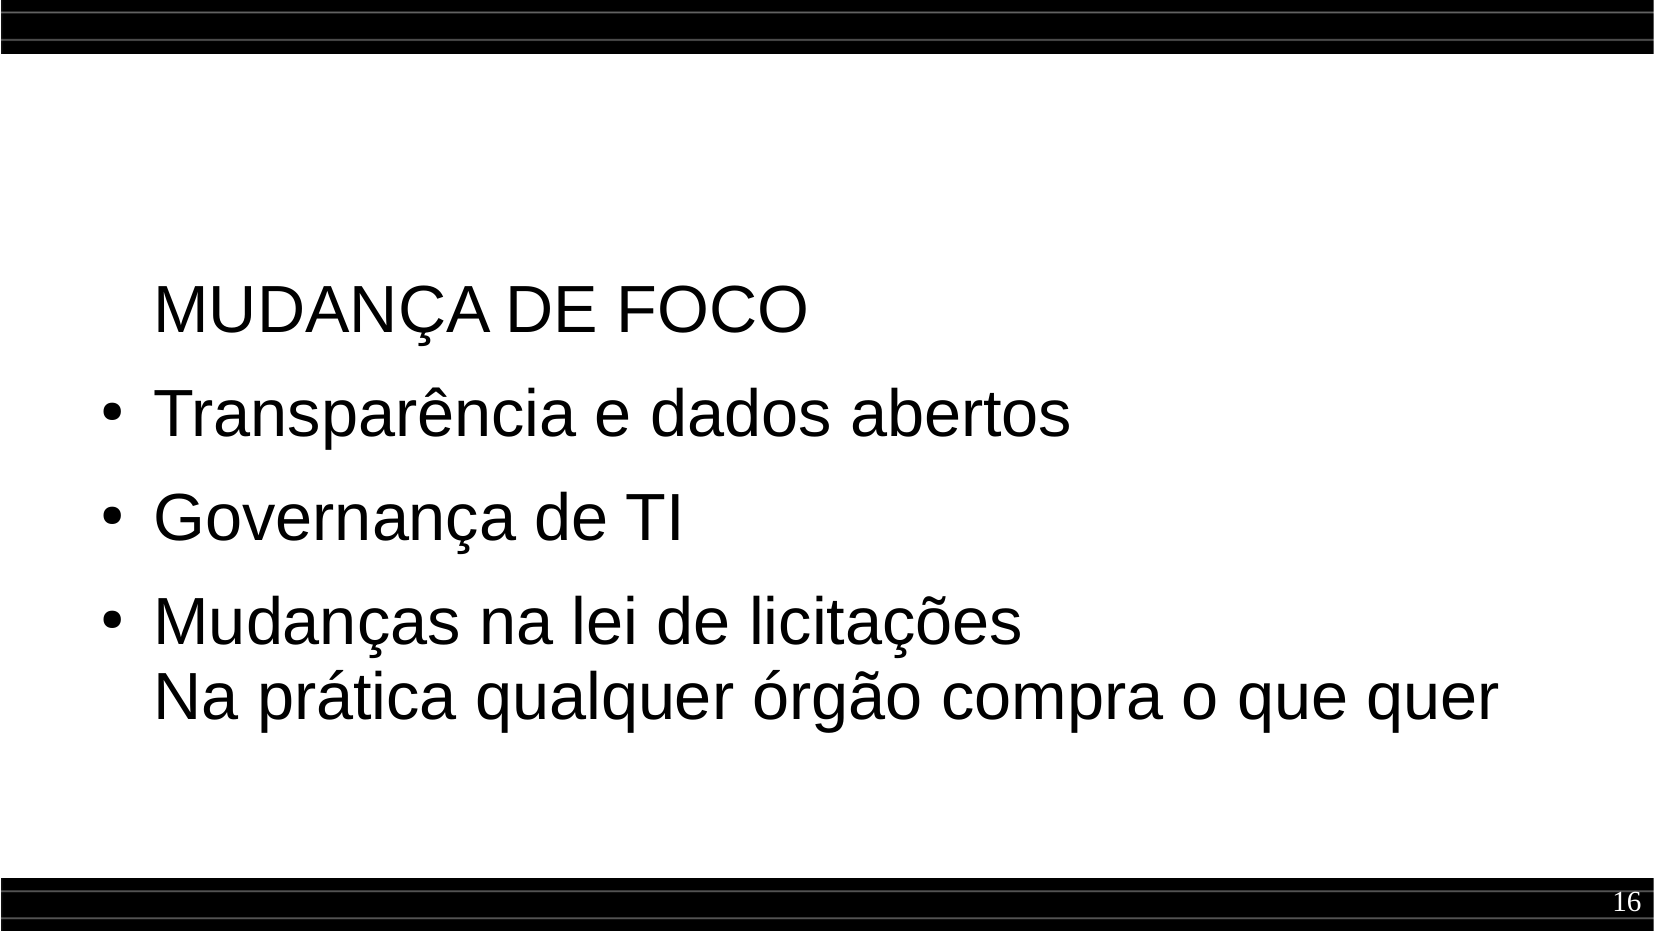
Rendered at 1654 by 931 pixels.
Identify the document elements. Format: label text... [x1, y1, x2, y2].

picture [1, 0, 1654, 54]
list MUDANÇA DE FOCO Transparência e dados abertos Governança de TI Mudanças na lei de licitações Na prática qualquer órgão compra o que quer [82, 271, 1571, 758]
picture [1, 878, 1654, 931]
